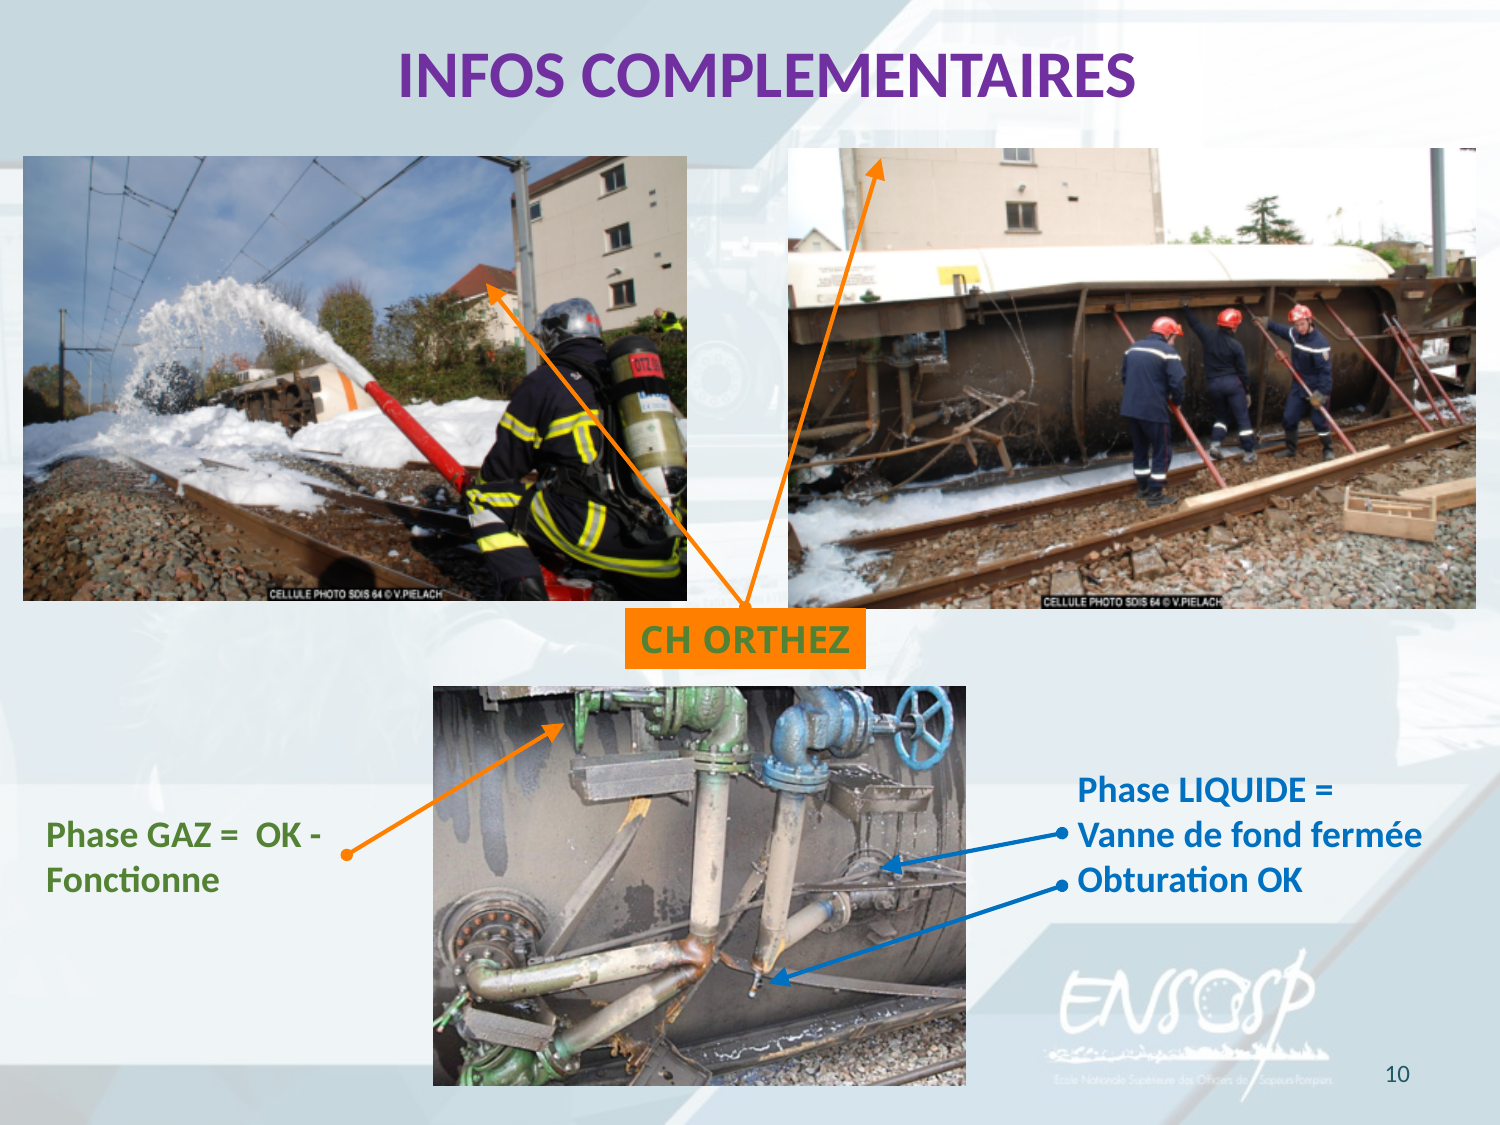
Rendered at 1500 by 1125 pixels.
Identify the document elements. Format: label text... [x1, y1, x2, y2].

picture [23, 156, 687, 601]
picture [433, 686, 966, 1086]
text_box CH ORTHEZ [625, 608, 866, 669]
text_box INFOS COMPLEMENTAIRES [118, 23, 1418, 119]
text_box Phase GAZ = OK - Fonctionne [31, 802, 347, 908]
slide_number <numéro> [1074, 1042, 1425, 1103]
text_box Phase LIQUIDE = Vanne de fond fermée Obturation OK [1062, 757, 1476, 908]
picture [788, 148, 1476, 609]
